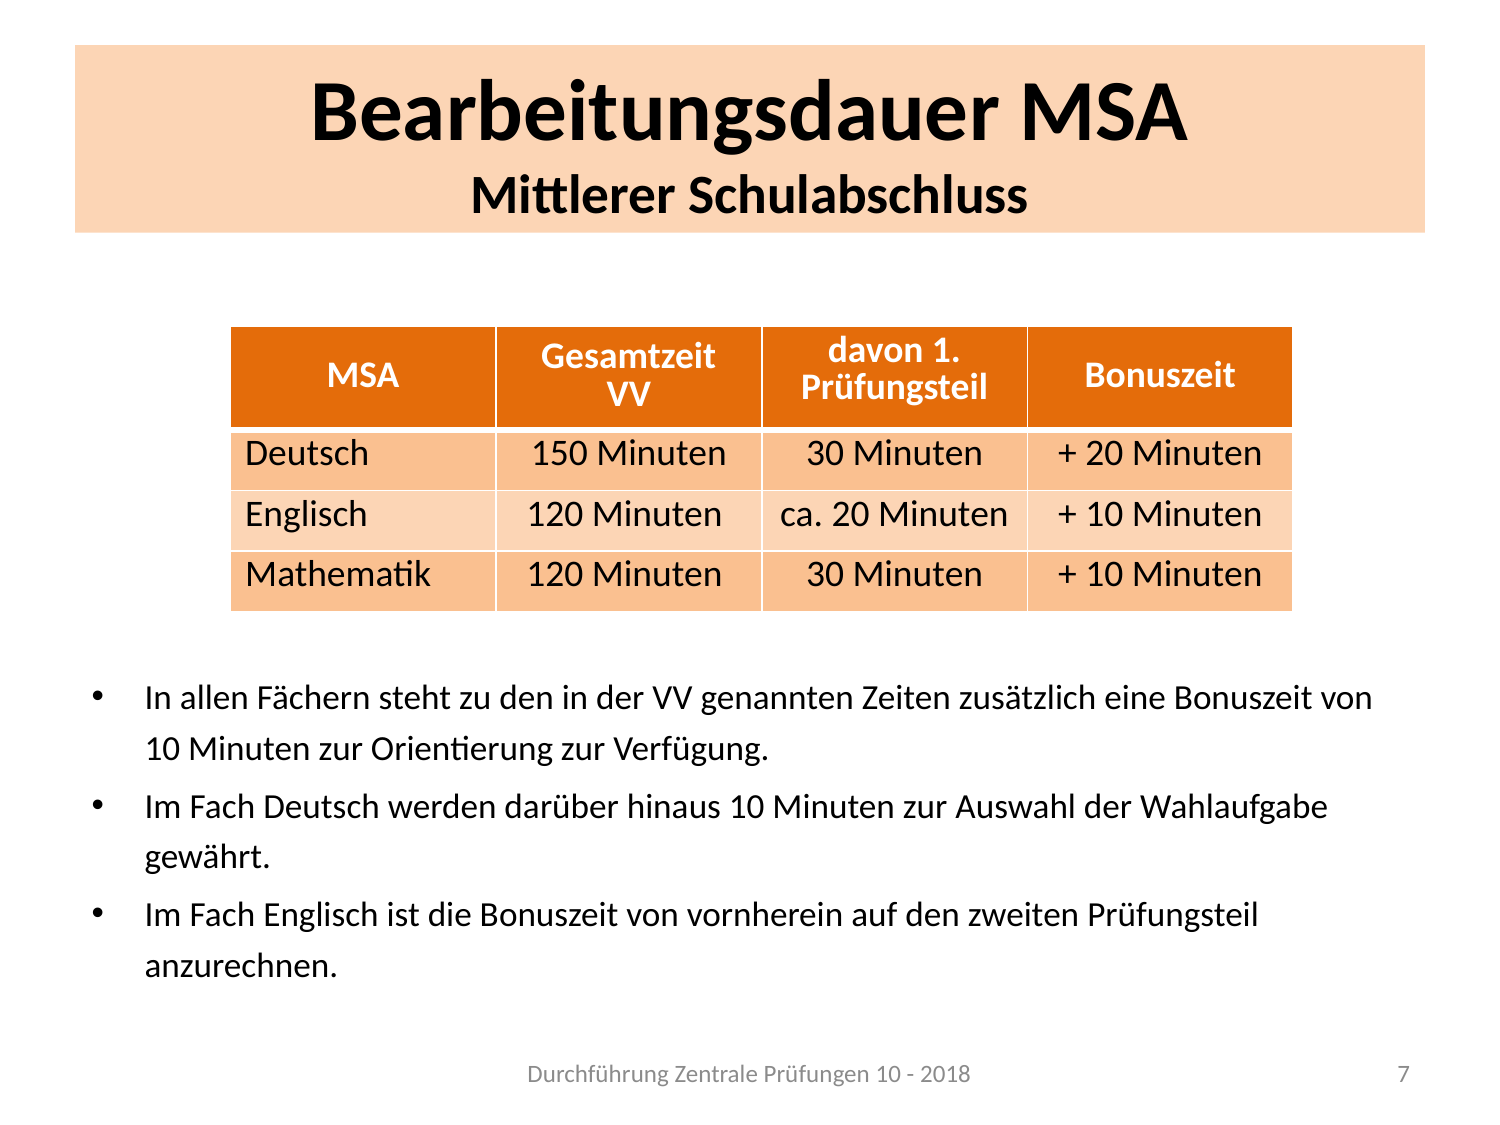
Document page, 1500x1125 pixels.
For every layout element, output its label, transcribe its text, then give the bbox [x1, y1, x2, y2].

footer Durchführung Zentrale Prüfungen 10 - 2018 [512, 1042, 988, 1103]
title Bearbeitungsdauer MSA Mittlerer Schulabschluss [75, 45, 1425, 233]
table_cell + 20 Minuten [1028, 433, 1292, 490]
table_cell 30 Minuten [763, 433, 1027, 490]
table_header davon 1. Prüfungsteil [763, 327, 1027, 427]
list In allen Fächern steht zu den in der VV genannten Zeiten zusätzlich eine Bonuszeit von 10 Minuten zur Orientierung zur Verfügung. Im Fach Deutsch werden darüber hinaus 10 Minuten zur Auswahl der Wahlaufgabe gewährt. Im Fach Englisch ist die Bonuszeit von vornherein auf den zweiten Prüfungsteil anzurechnen. [76, 255, 1427, 998]
table_cell 30 Minuten [763, 552, 1027, 611]
table_cell ca. 20 Minuten [763, 491, 1027, 550]
table_cell Deutsch [231, 433, 495, 490]
table_header Bonuszeit [1028, 327, 1292, 427]
table_cell + 10 Minuten [1028, 552, 1292, 611]
table_cell Mathematik [231, 552, 495, 611]
table_cell Englisch [231, 491, 495, 550]
slide_number <Foliennummer> [1074, 1042, 1425, 1103]
table_cell + 10 Minuten [1028, 491, 1292, 550]
table_cell 120 Minuten [497, 491, 761, 550]
table_header Gesamtzeit VV [497, 327, 761, 427]
table_cell 150 Minuten [497, 433, 761, 490]
table_cell 120 Minuten [497, 552, 761, 611]
table_header MSA [231, 327, 495, 427]
